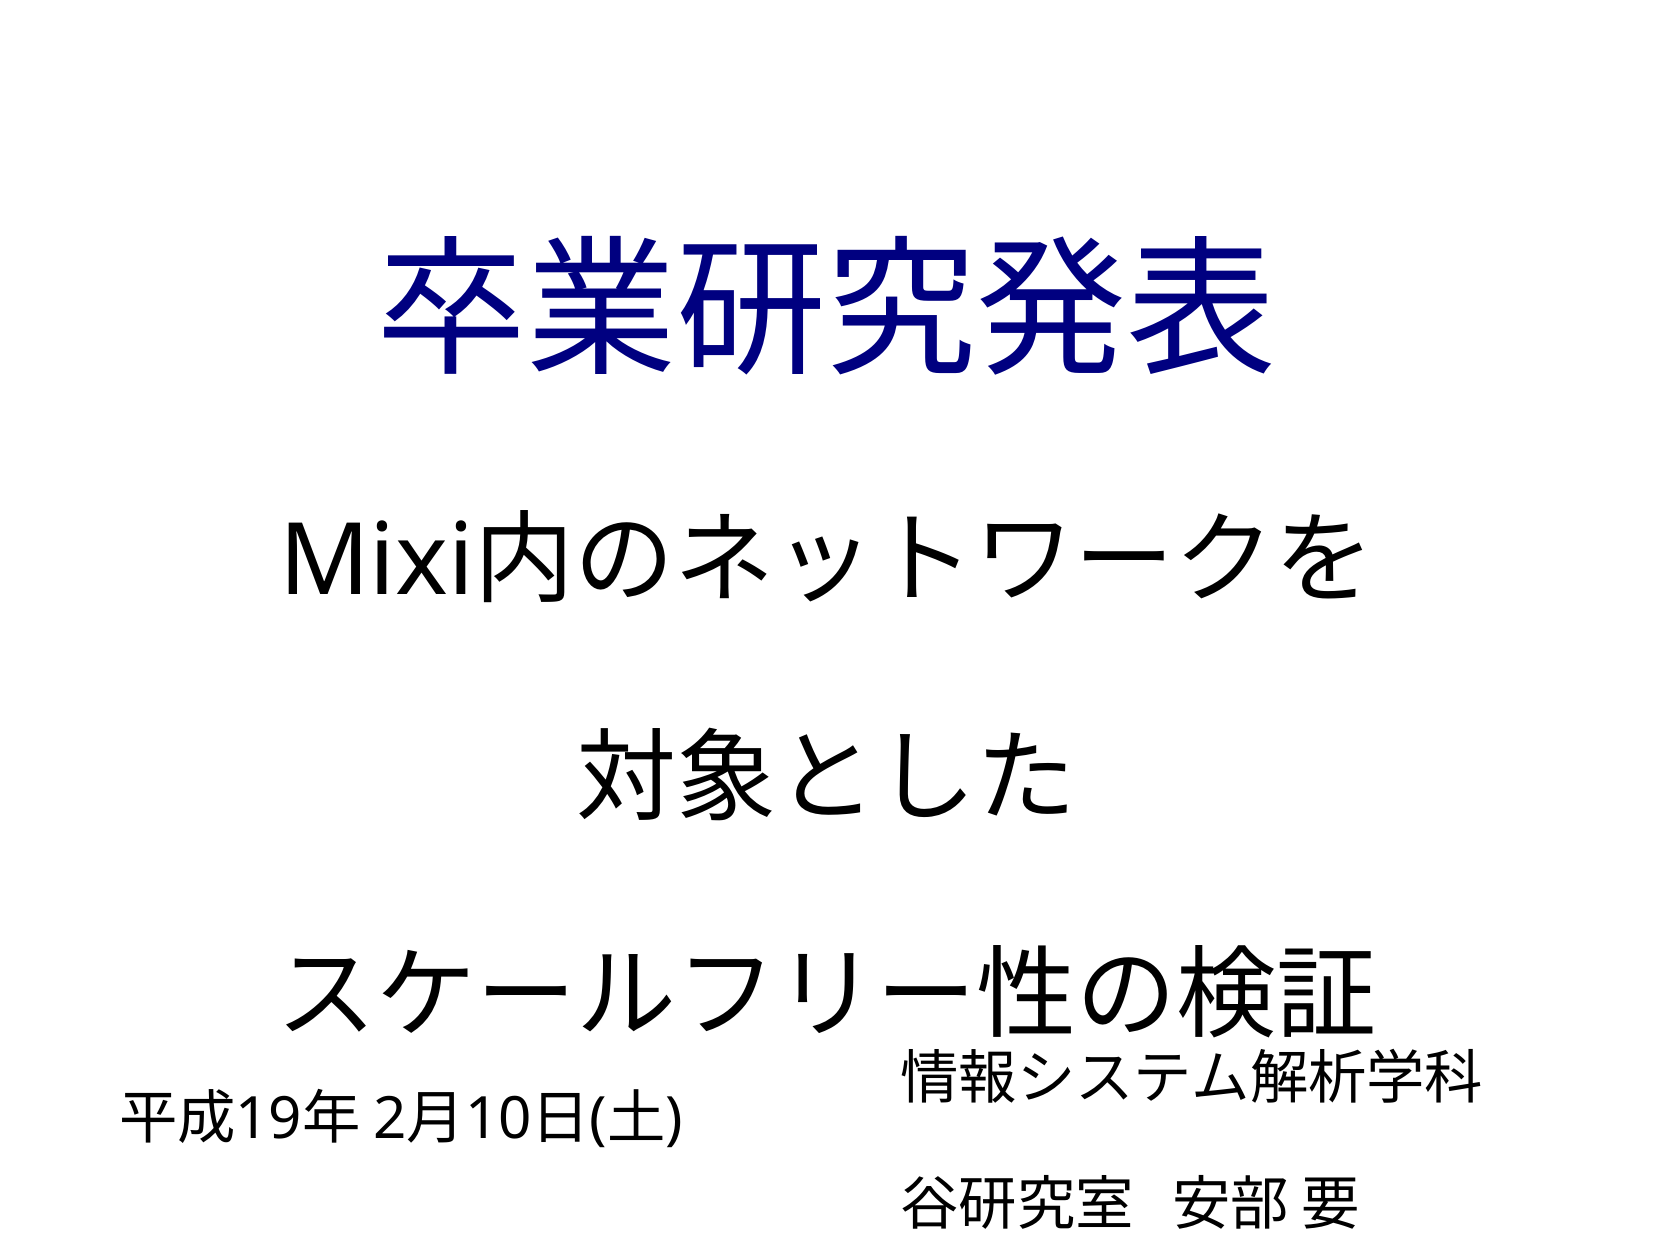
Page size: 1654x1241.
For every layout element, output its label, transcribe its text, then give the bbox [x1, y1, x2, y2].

text_box 情報システム解析学科 谷研究室 安部 要 [885, 981, 1625, 1154]
text_box [767, 1003, 885, 1069]
text_box 卒業研究発表 Mixi内のネットワークを 対象とした スケールフリー性の検証 [59, 181, 1595, 842]
text_box 平成19年 2月10日(土) [104, 1021, 718, 1099]
